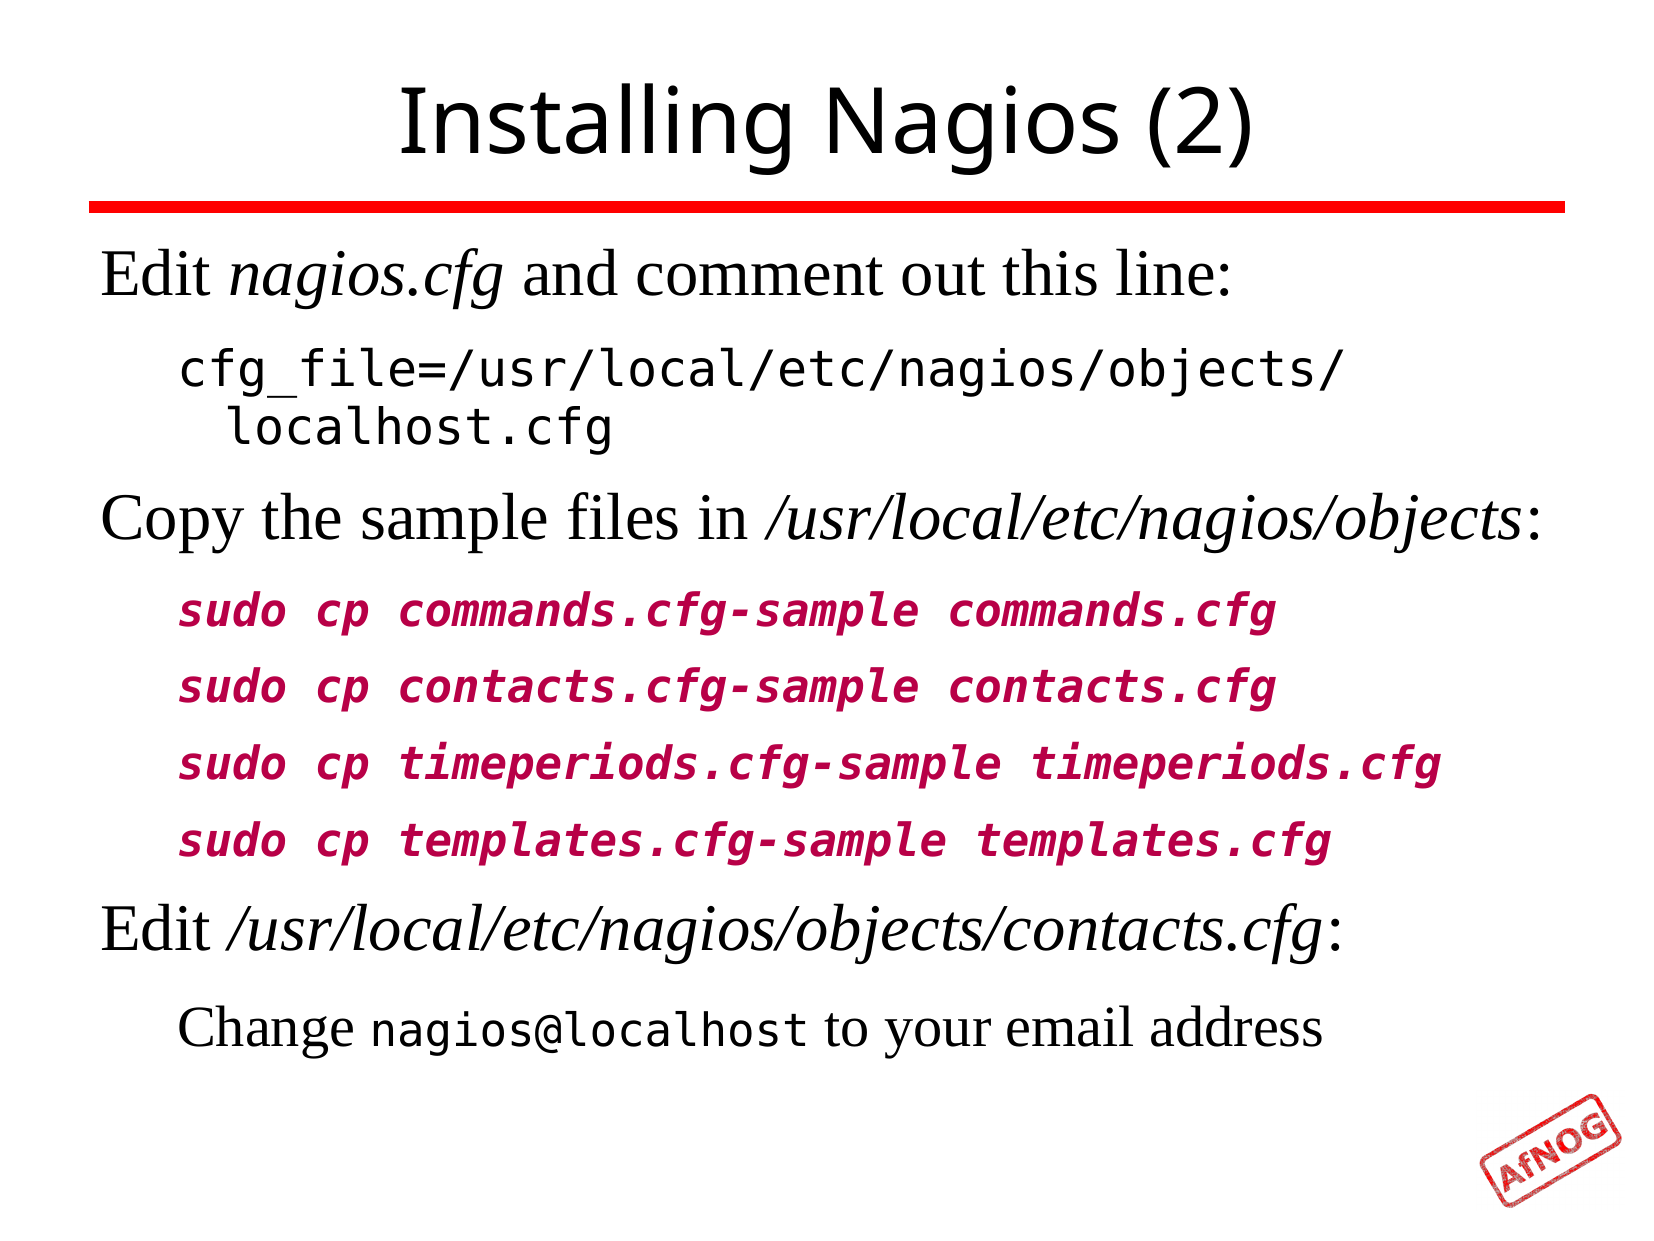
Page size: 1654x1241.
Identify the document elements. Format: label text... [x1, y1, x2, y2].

title Installing Nagios (2) [88, 29, 1565, 207]
picture [1476, 1090, 1625, 1211]
list Edit nagios.cfg and comment out this line: cfg_file=/usr/local/etc/nagios/objects/localhost.cfg Copy the sample files in /usr/local/etc/nagios/objects: sudo cp commands.cfg-sample commands.cfg sudo cp contacts.cfg-sample contacts.cfg sudo cp timeperiods.cfg-sample timeperiods.cfg sudo cp templates.cfg-sample templates.cfg Edit /usr/local/etc/nagios/objects/contacts.cfg: Change nagios@localhost to your email address [82, 236, 1571, 1134]
